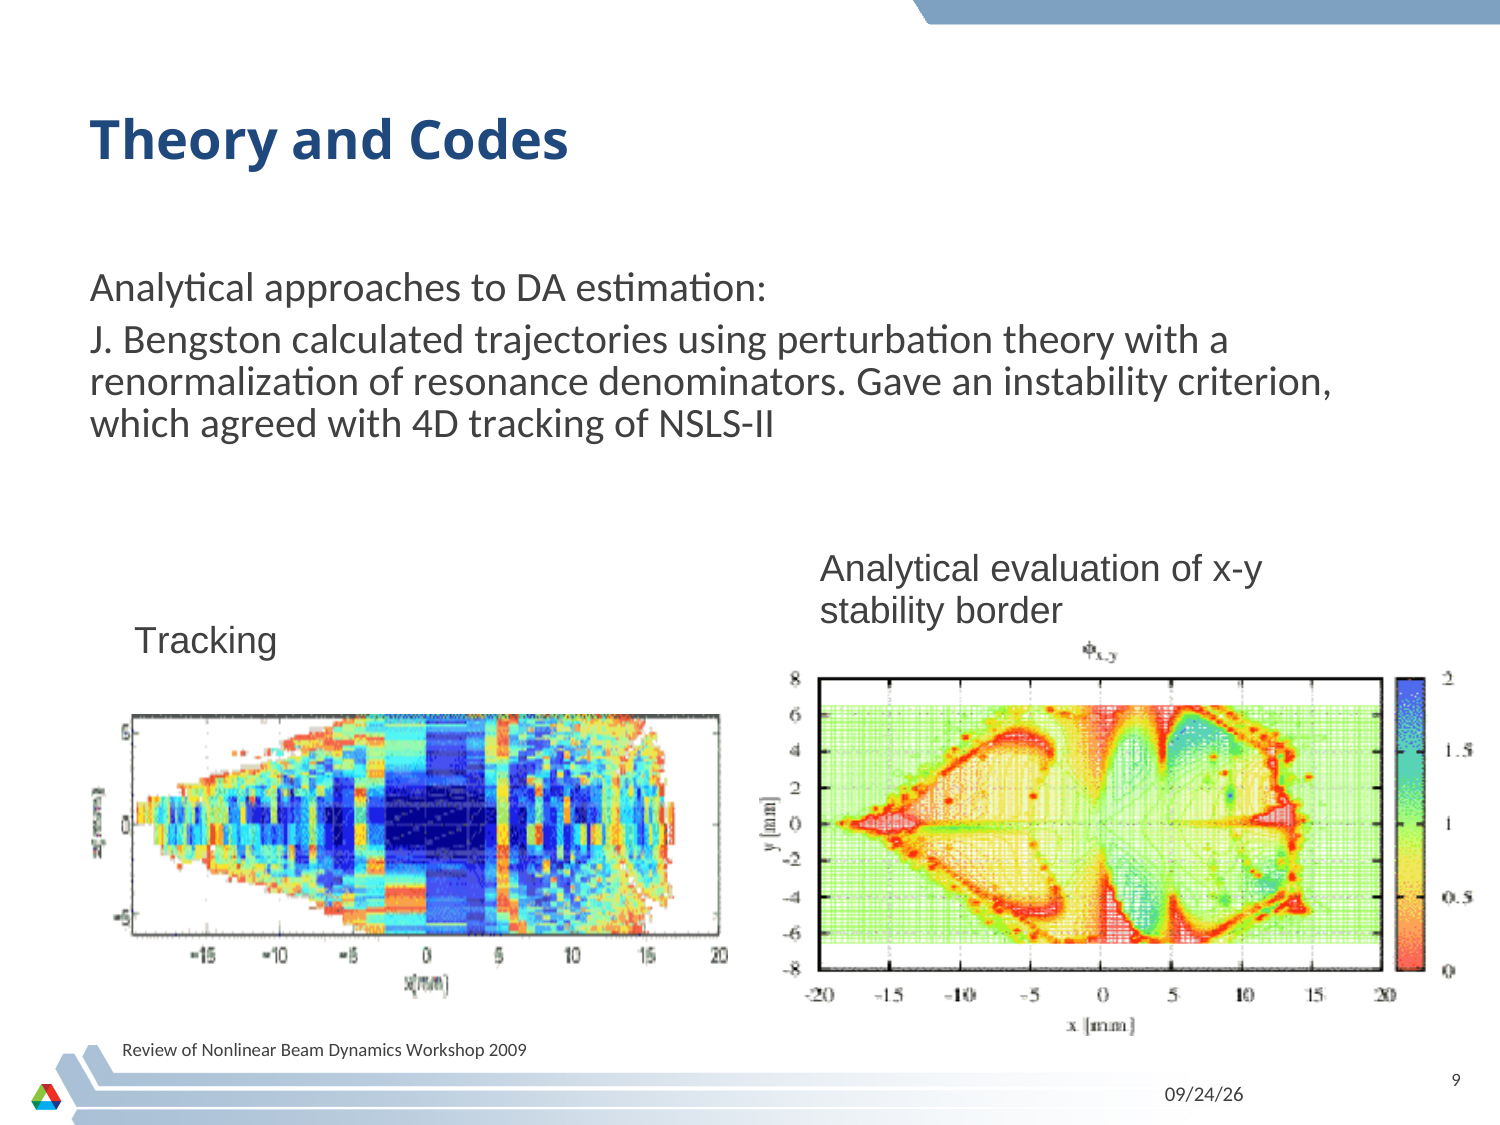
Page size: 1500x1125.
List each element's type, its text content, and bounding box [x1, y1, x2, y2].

title Theory and Codes [75, 44, 1426, 233]
list Analytical approaches to DA estimation: J. Bengston calculated trajectories using perturbation theory with a renormalization of resonance denominators. Gave an instability criterion, which agreed with 4D tracking of NSLS-II [75, 262, 1426, 1006]
picture [0, 0, 1500, 26]
picture [0, 1037, 1500, 1125]
text_box Analytical evaluation of x-y stability border [805, 540, 1411, 640]
text_box Tracking [119, 611, 293, 669]
picture [759, 640, 1474, 1036]
picture [90, 714, 728, 999]
